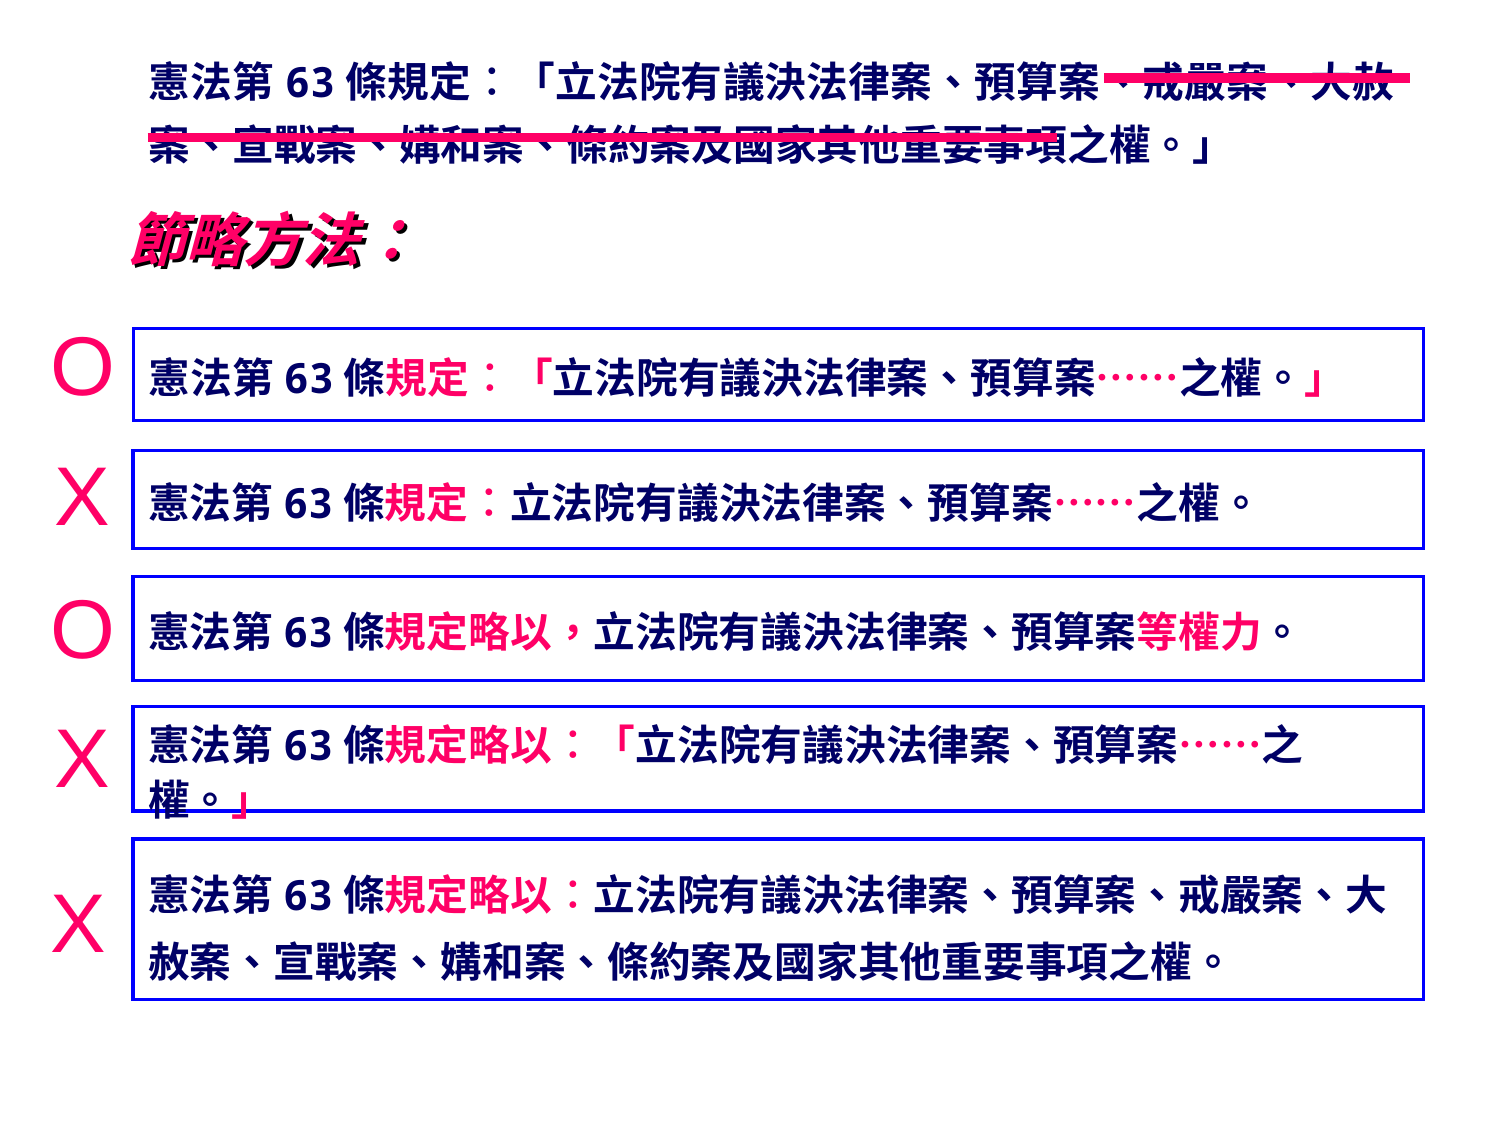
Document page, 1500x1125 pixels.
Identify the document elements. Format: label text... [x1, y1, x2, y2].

text_box 憲法第63條規定略以︰「立法院有議決法律案、預算案……之權。」 [148, 707, 1423, 811]
text_box X [18, 433, 148, 555]
text_box O [18, 555, 148, 683]
text_box X [18, 683, 148, 825]
text_box O [18, 292, 148, 433]
text_box 憲法第63條規定︰「立法院有議決法律案、預算案……之權。」 [148, 329, 1423, 421]
text_box 節略方法： [112, 169, 472, 299]
text_box X [14, 848, 144, 990]
text_box 憲法第63條規定略以︰立法院有議決法律案、預算案、戒嚴案、大赦案、宣戰案、媾和案、條約案及國家其他重要事項之權。 [133, 839, 1423, 1000]
text_box 憲法第63條規定︰立法院有議決法律案、預算案……之權。 [148, 451, 1423, 549]
text_box 憲法第63條規定略以，立法院有議決法律案、預算案等權力。 [148, 576, 1423, 681]
text_box 憲法第63條規定︰「立法院有議決法律案、預算案、戒嚴案、大赦案、宣戰案、媾和案、條約案及國家其他重要事項之權。」 [134, 36, 1410, 176]
